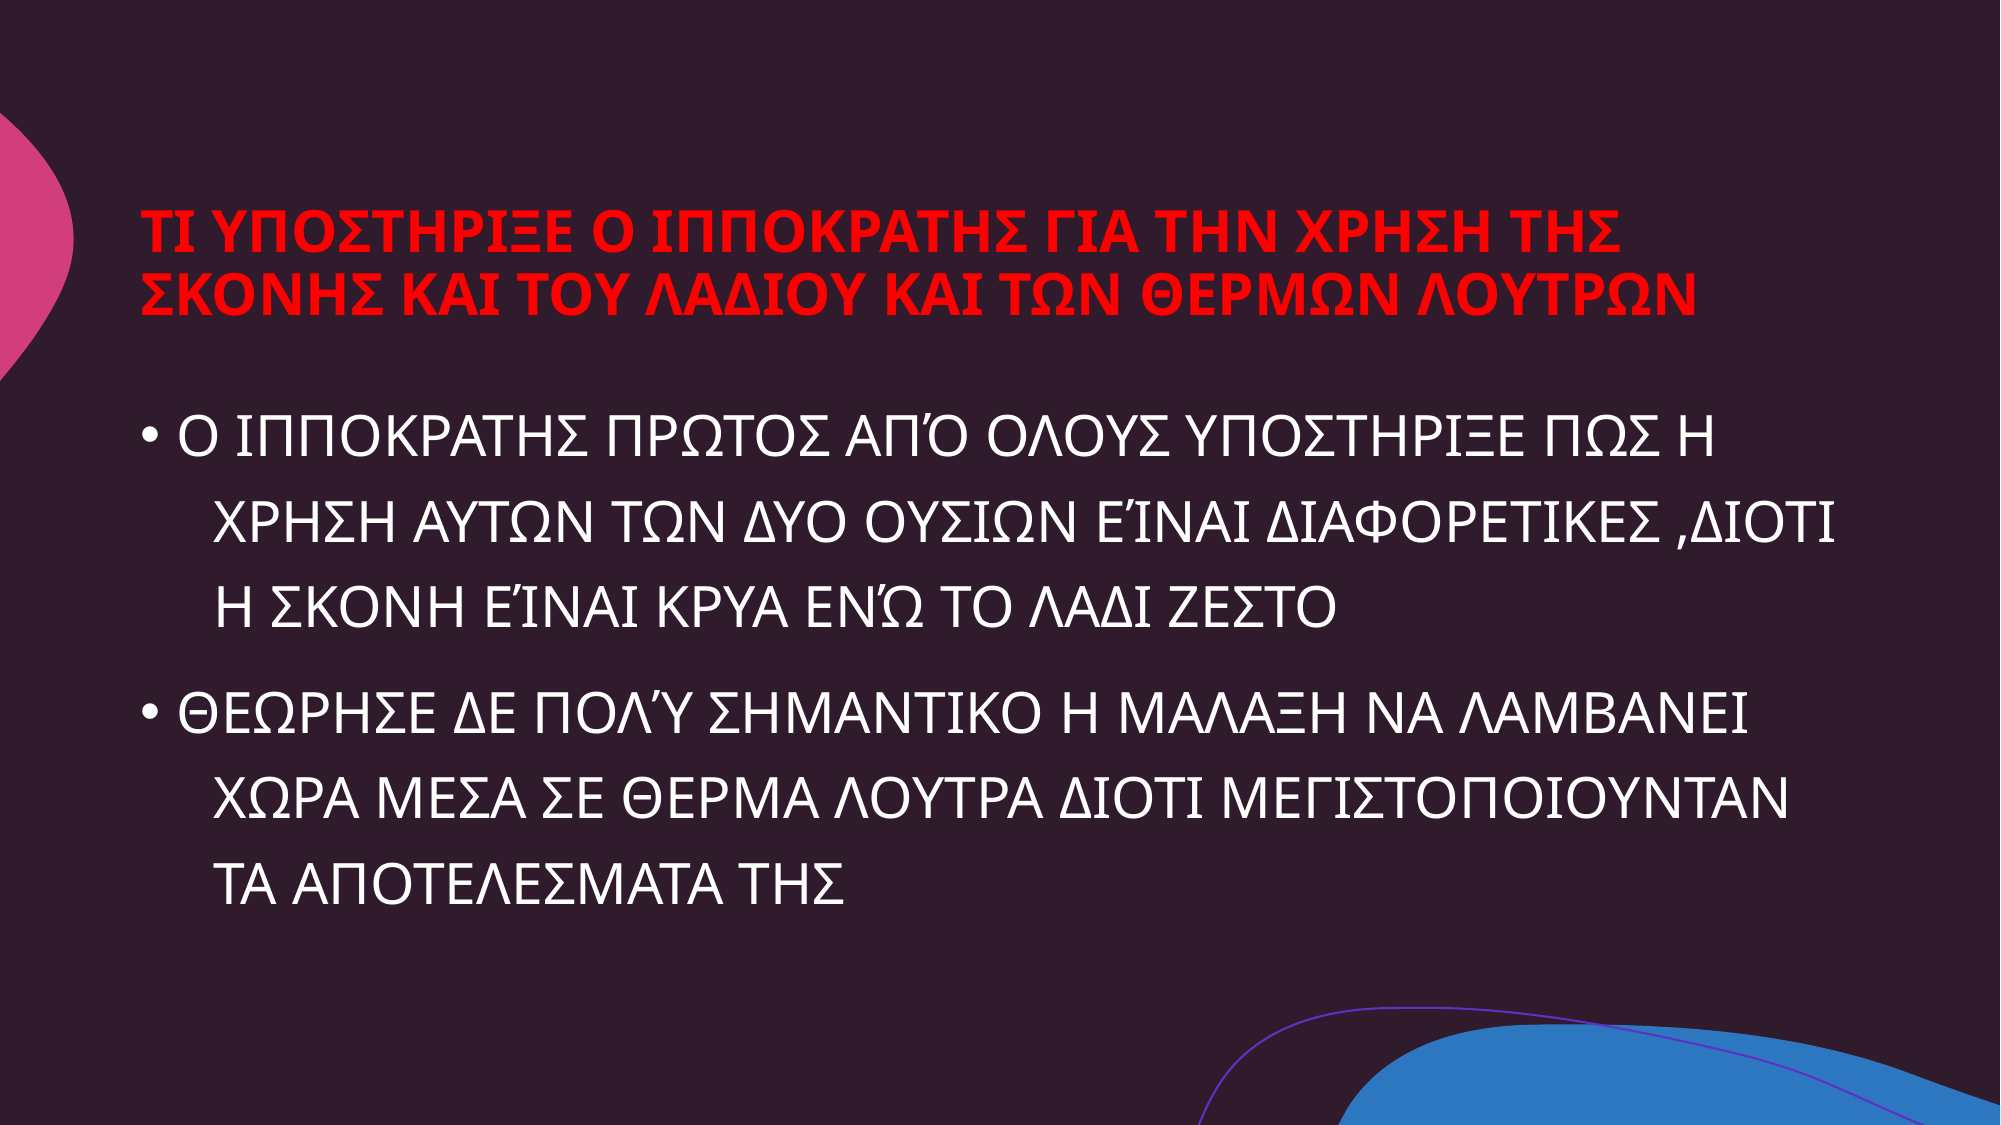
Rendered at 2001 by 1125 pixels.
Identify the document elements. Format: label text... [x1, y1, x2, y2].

list Ο ΙΠΠΟΚΡΑΤΗΣ ΠΡΩΤΟΣ ΑΠΌ ΟΛΟΥΣ ΥΠΟΣΤΗΡΙΞΕ ΠΩΣ Η ΧΡΗΣΗ ΑΥΤΩΝ ΤΩΝ ΔΥΟ ΟΥΣΙΩΝ ΕΊΝΑΙ ΔΙΑΦΟΡΕΤΙΚΕΣ ,ΔΙΟΤΙ Η ΣΚΟΝΗ ΕΊΝΑΙ ΚΡΥΑ ΕΝΏ ΤΟ ΛΑΔΙ ΖΕΣΤΟ ΘΕΩΡΗΣΕ ΔΕ ΠΟΛΎ ΣΗΜΑΝΤΙΚΟ Η ΜΑΛΑΞΗ ΝΑ ΛΑΜΒΑΝΕΙ ΧΩΡΑ ΜΕΣΑ ΣΕ ΘΕΡΜΑ ΛΟΥΤΡΑ ΔΙΟΤΙ ΜΕΓΙΣΤΟΠΟΙΟΥΝΤΑΝ ΤΑ ΑΠΟΤΕΛΕΣΜΑΤΑ ΤΗΣ [125, 375, 1876, 1002]
title ΤΙ ΥΠΟΣΤΗΡΙΞΕ Ο ΙΠΠΟΚΡΑΤΗΣ ΓΙΑ ΤΗΝ ΧΡΗΣΗ ΤΗΣ ΣΚΟΝΗΣ ΚΑΙ ΤΟΥ ΛΑΔΙΟΥ ΚΑΙ ΤΩΝ ΘΕΡΜΩΝ ΛΟΥΤΡΩΝ [125, 155, 1876, 375]
